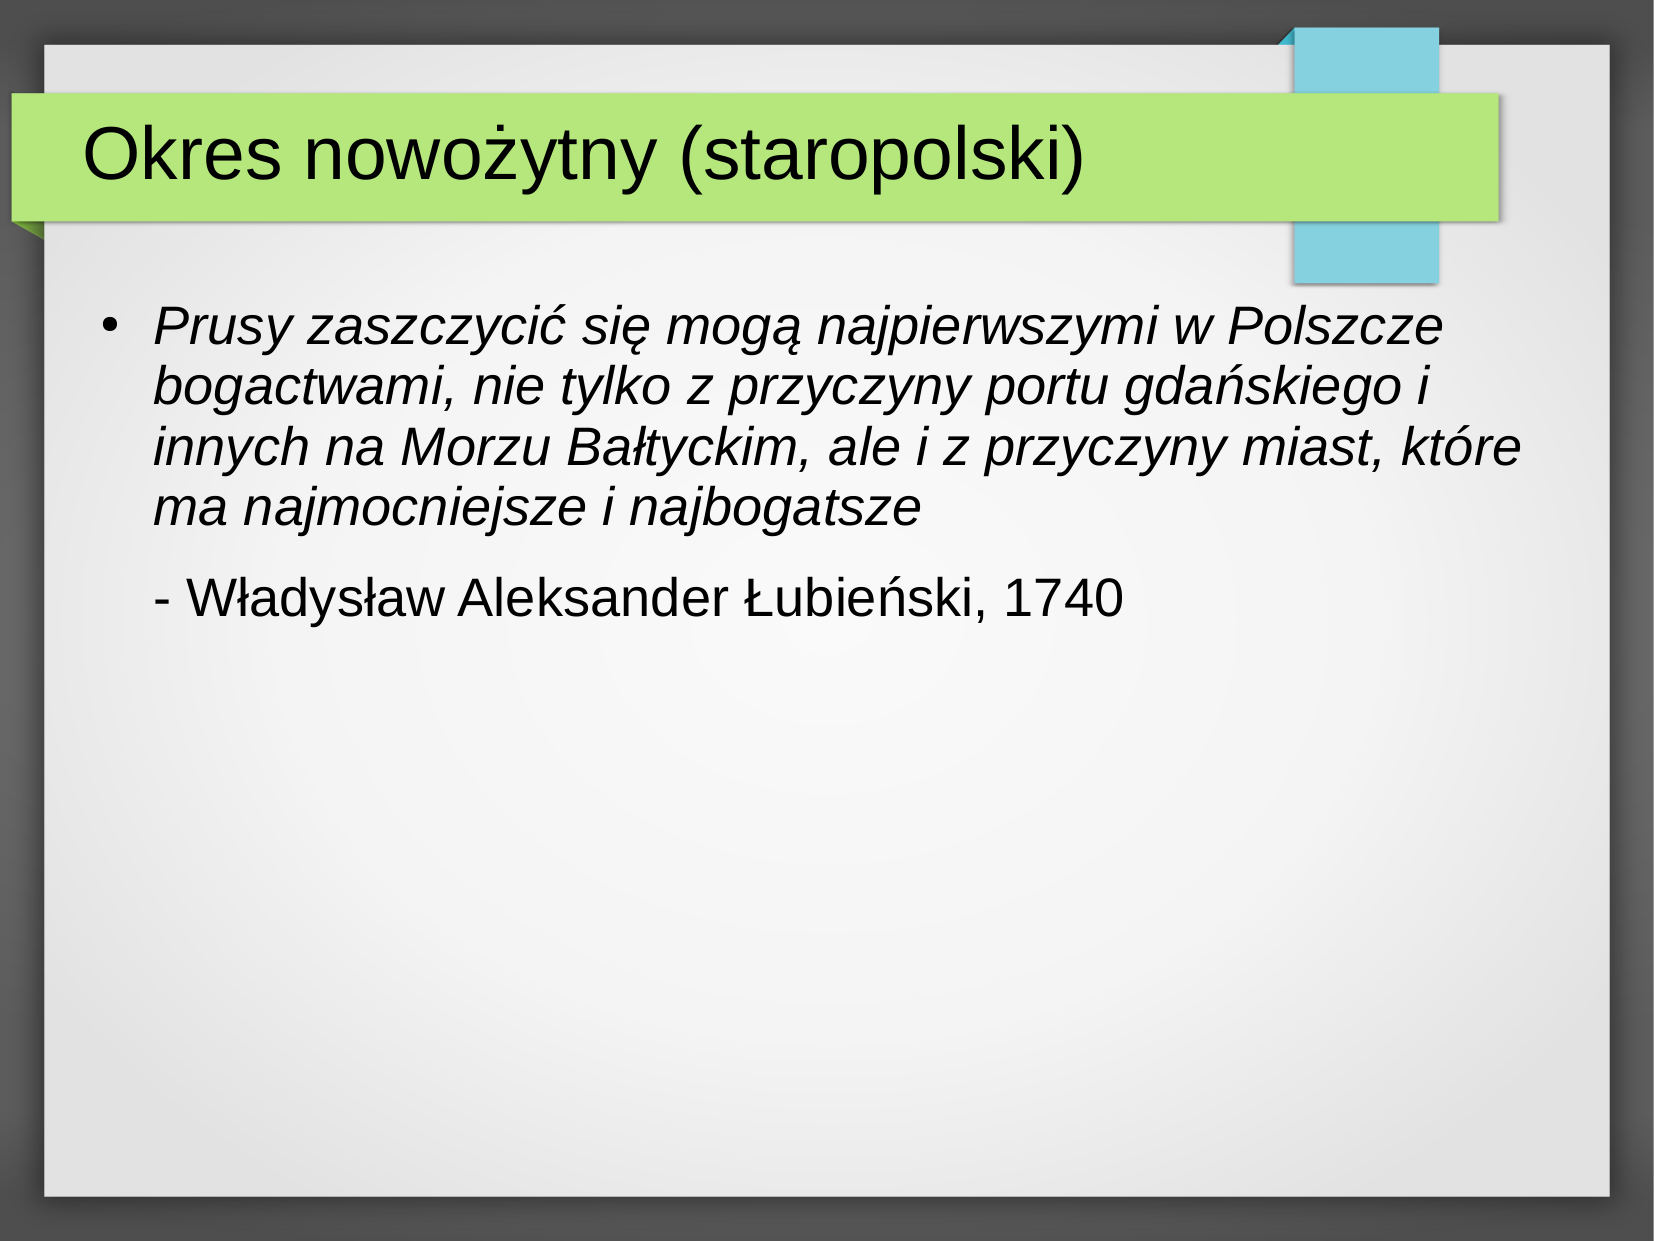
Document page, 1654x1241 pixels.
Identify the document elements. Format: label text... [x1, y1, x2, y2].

title Okres nowożytny (staropolski) [82, 94, 1264, 213]
list Prusy zaszczycić się mogą najpierwszymi w Polszcze bogactwami, nie tylko z przyczyny portu gdańskiego i innych na Morzu Bałtyckim, ale i z przyczyny miast, które ma najmocniejsze i najbogatsze - Władysław Aleksander Łubieński, 1740 [82, 295, 1571, 1015]
picture [0, 0, 1654, 1241]
